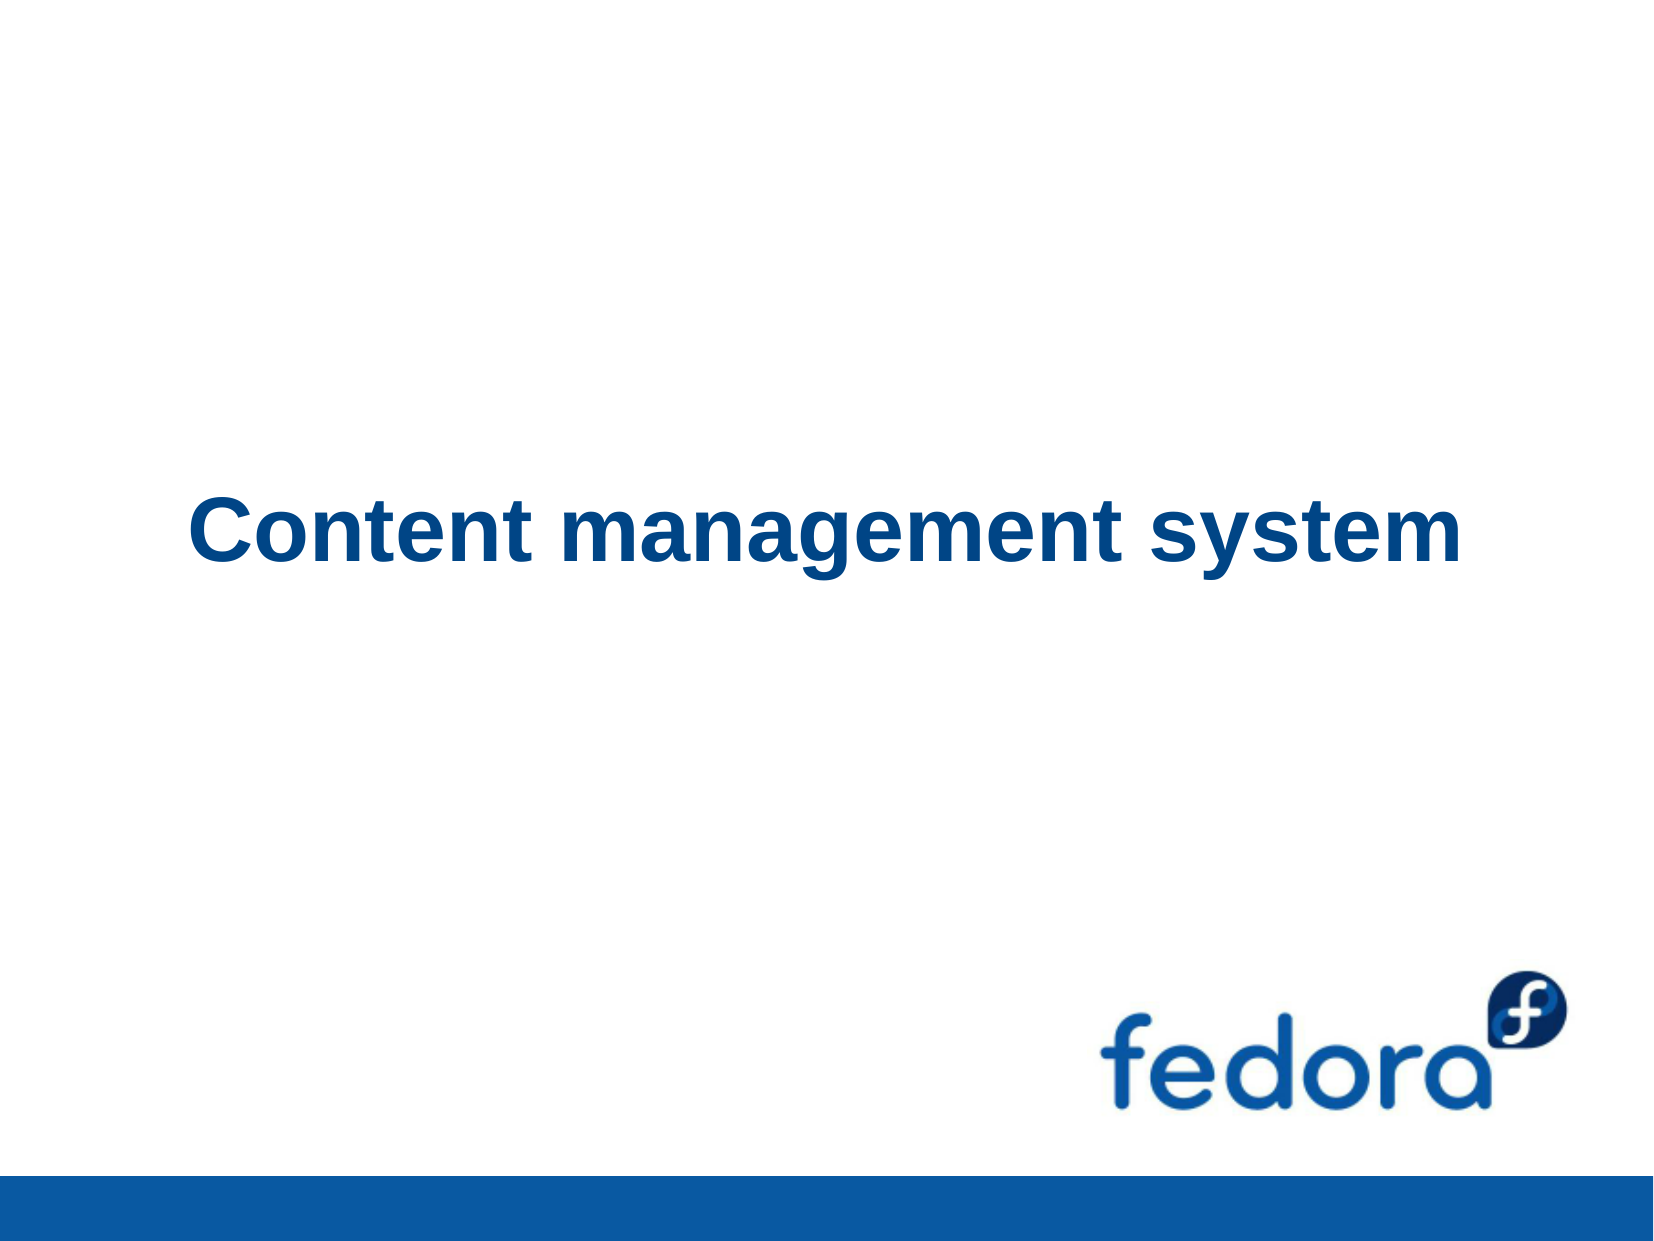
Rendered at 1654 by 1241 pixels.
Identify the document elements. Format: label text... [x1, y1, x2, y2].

picture [1087, 959, 1576, 1125]
subtitle Content management system [82, 56, 1571, 1102]
picture [0, 1176, 1654, 1241]
